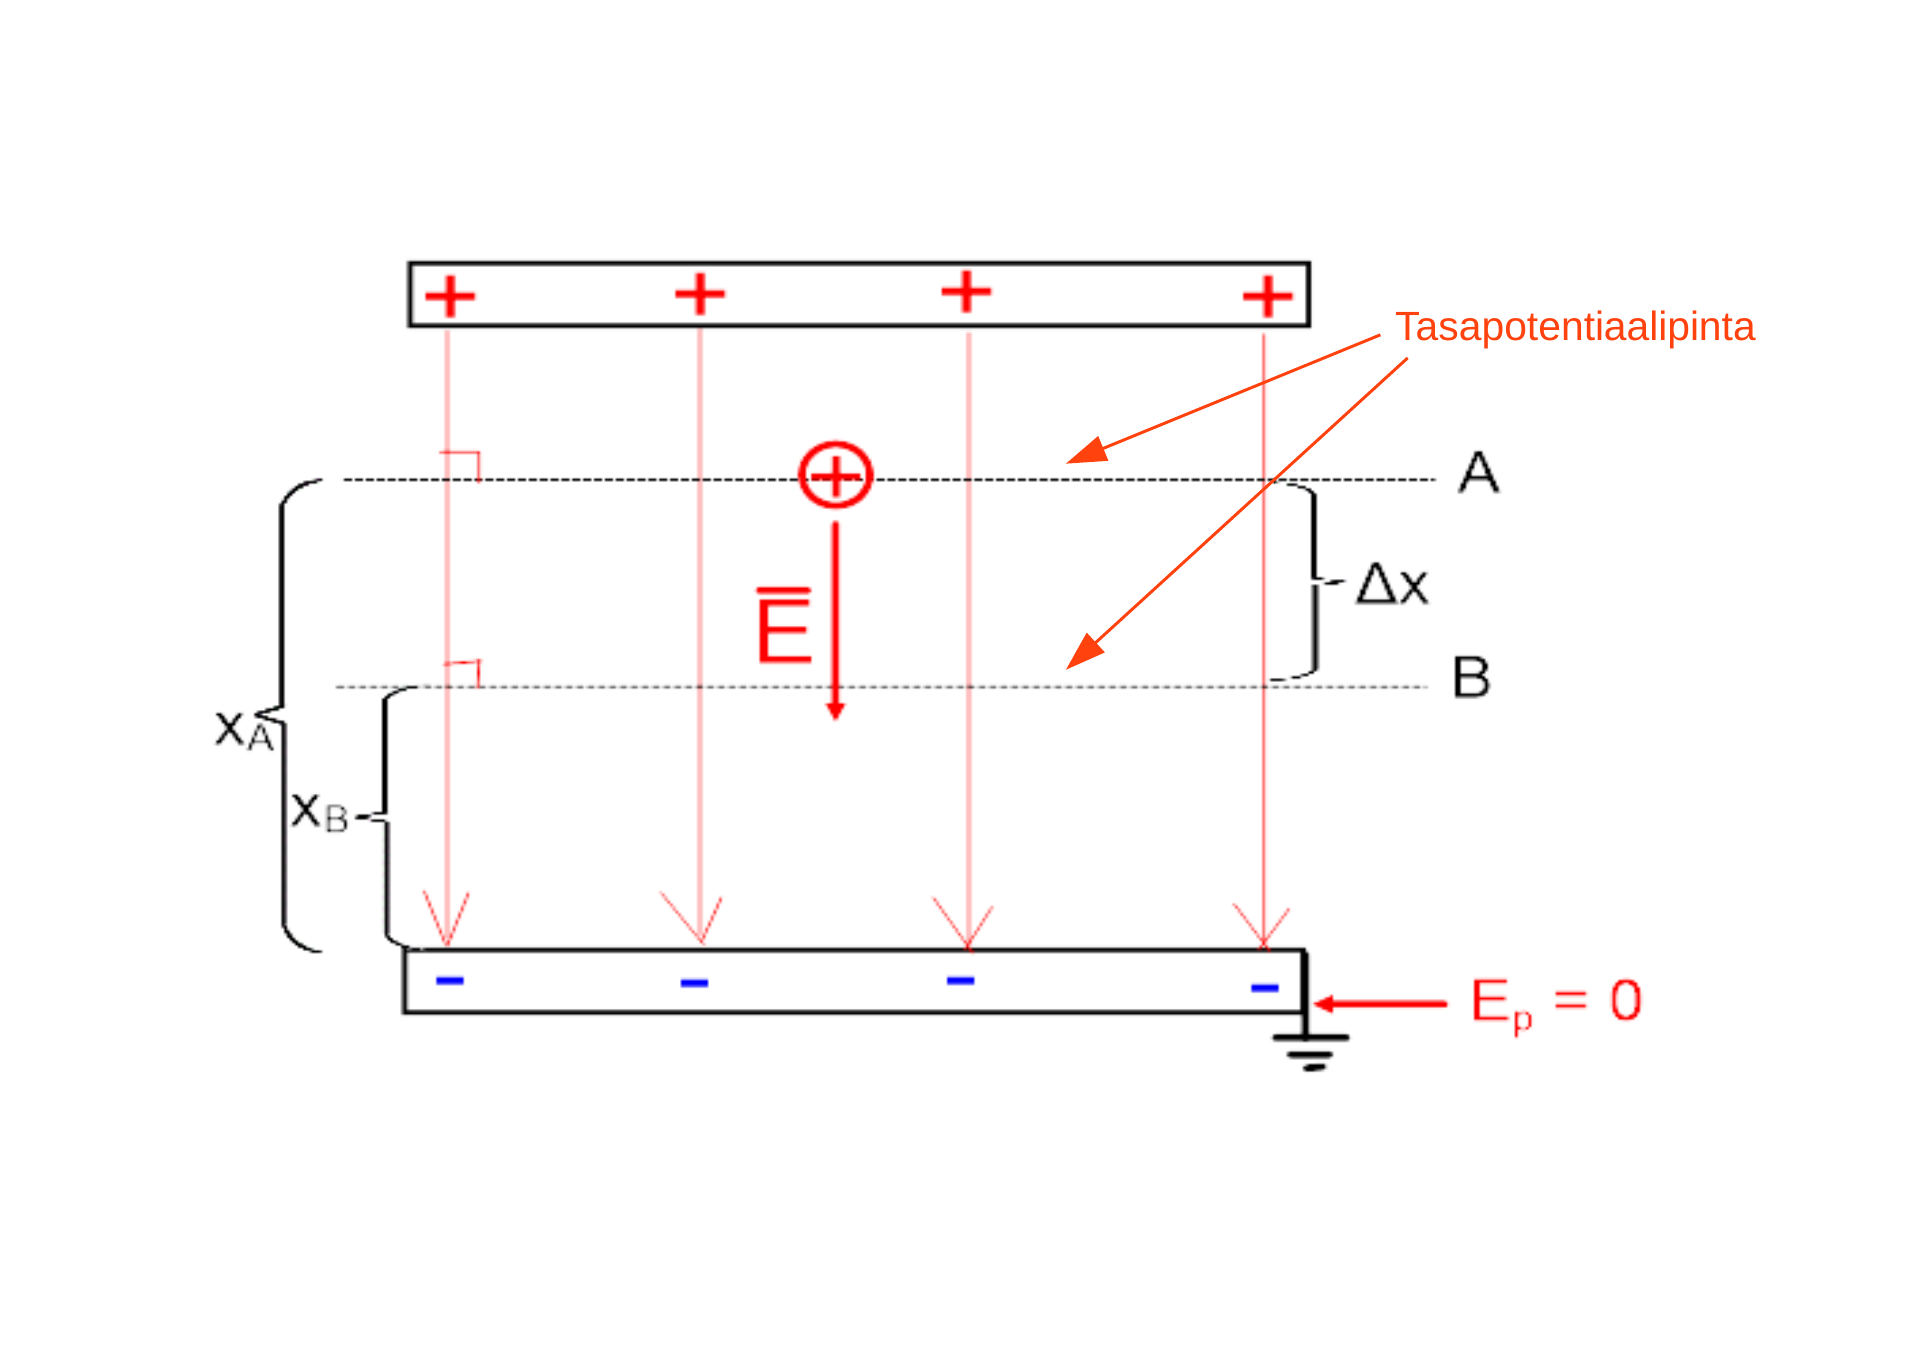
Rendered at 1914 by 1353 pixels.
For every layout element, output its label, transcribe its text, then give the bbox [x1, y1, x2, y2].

text_box Tasapotentiaalipinta [1380, 296, 1802, 358]
picture [163, 193, 1694, 1095]
